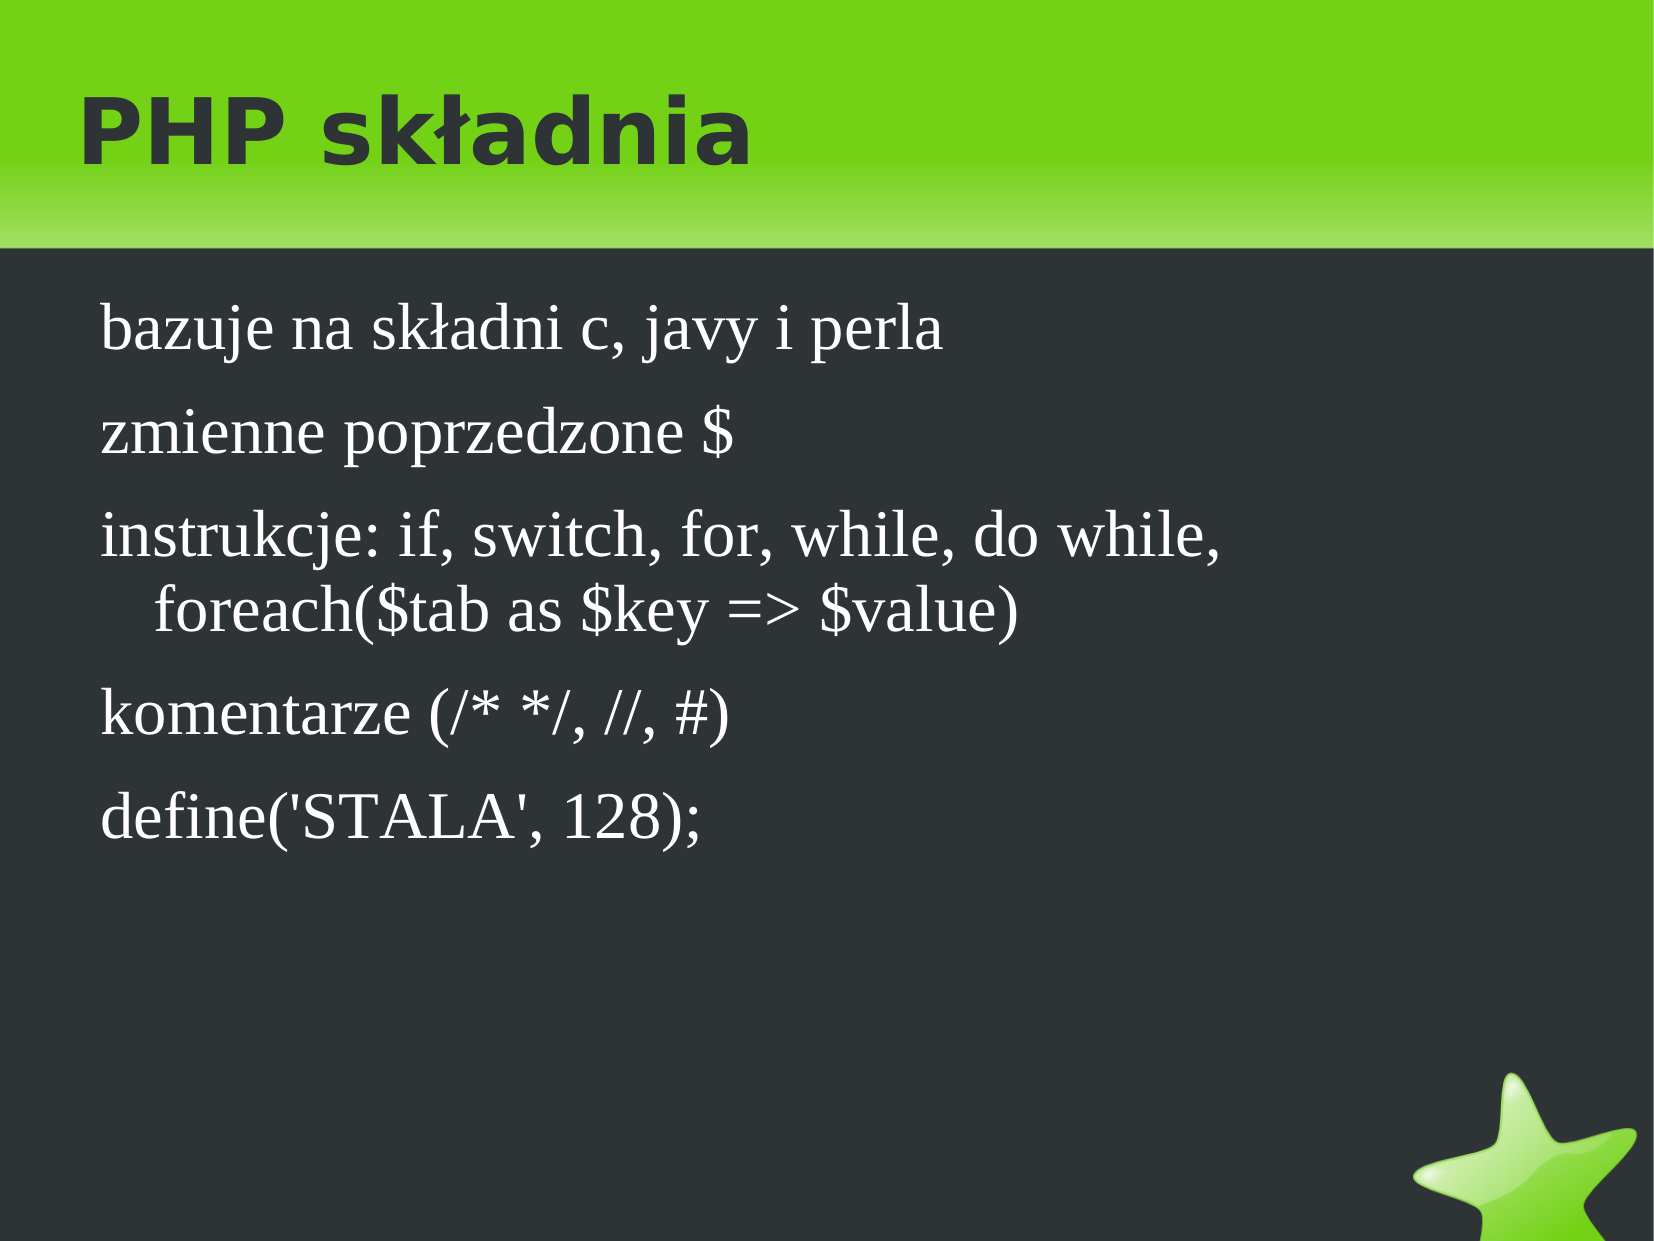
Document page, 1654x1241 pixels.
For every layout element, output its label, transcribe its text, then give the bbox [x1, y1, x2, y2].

list bazuje na składni c, javy i perla zmienne poprzedzone $ instrukcje: if, switch, for, while, do while, foreach($tab as $key => $value) komentarze (/* */, //, #) define('STALA', 128); [82, 290, 1571, 1094]
title PHP składnia [76, 36, 1565, 229]
picture [0, 0, 1654, 1241]
